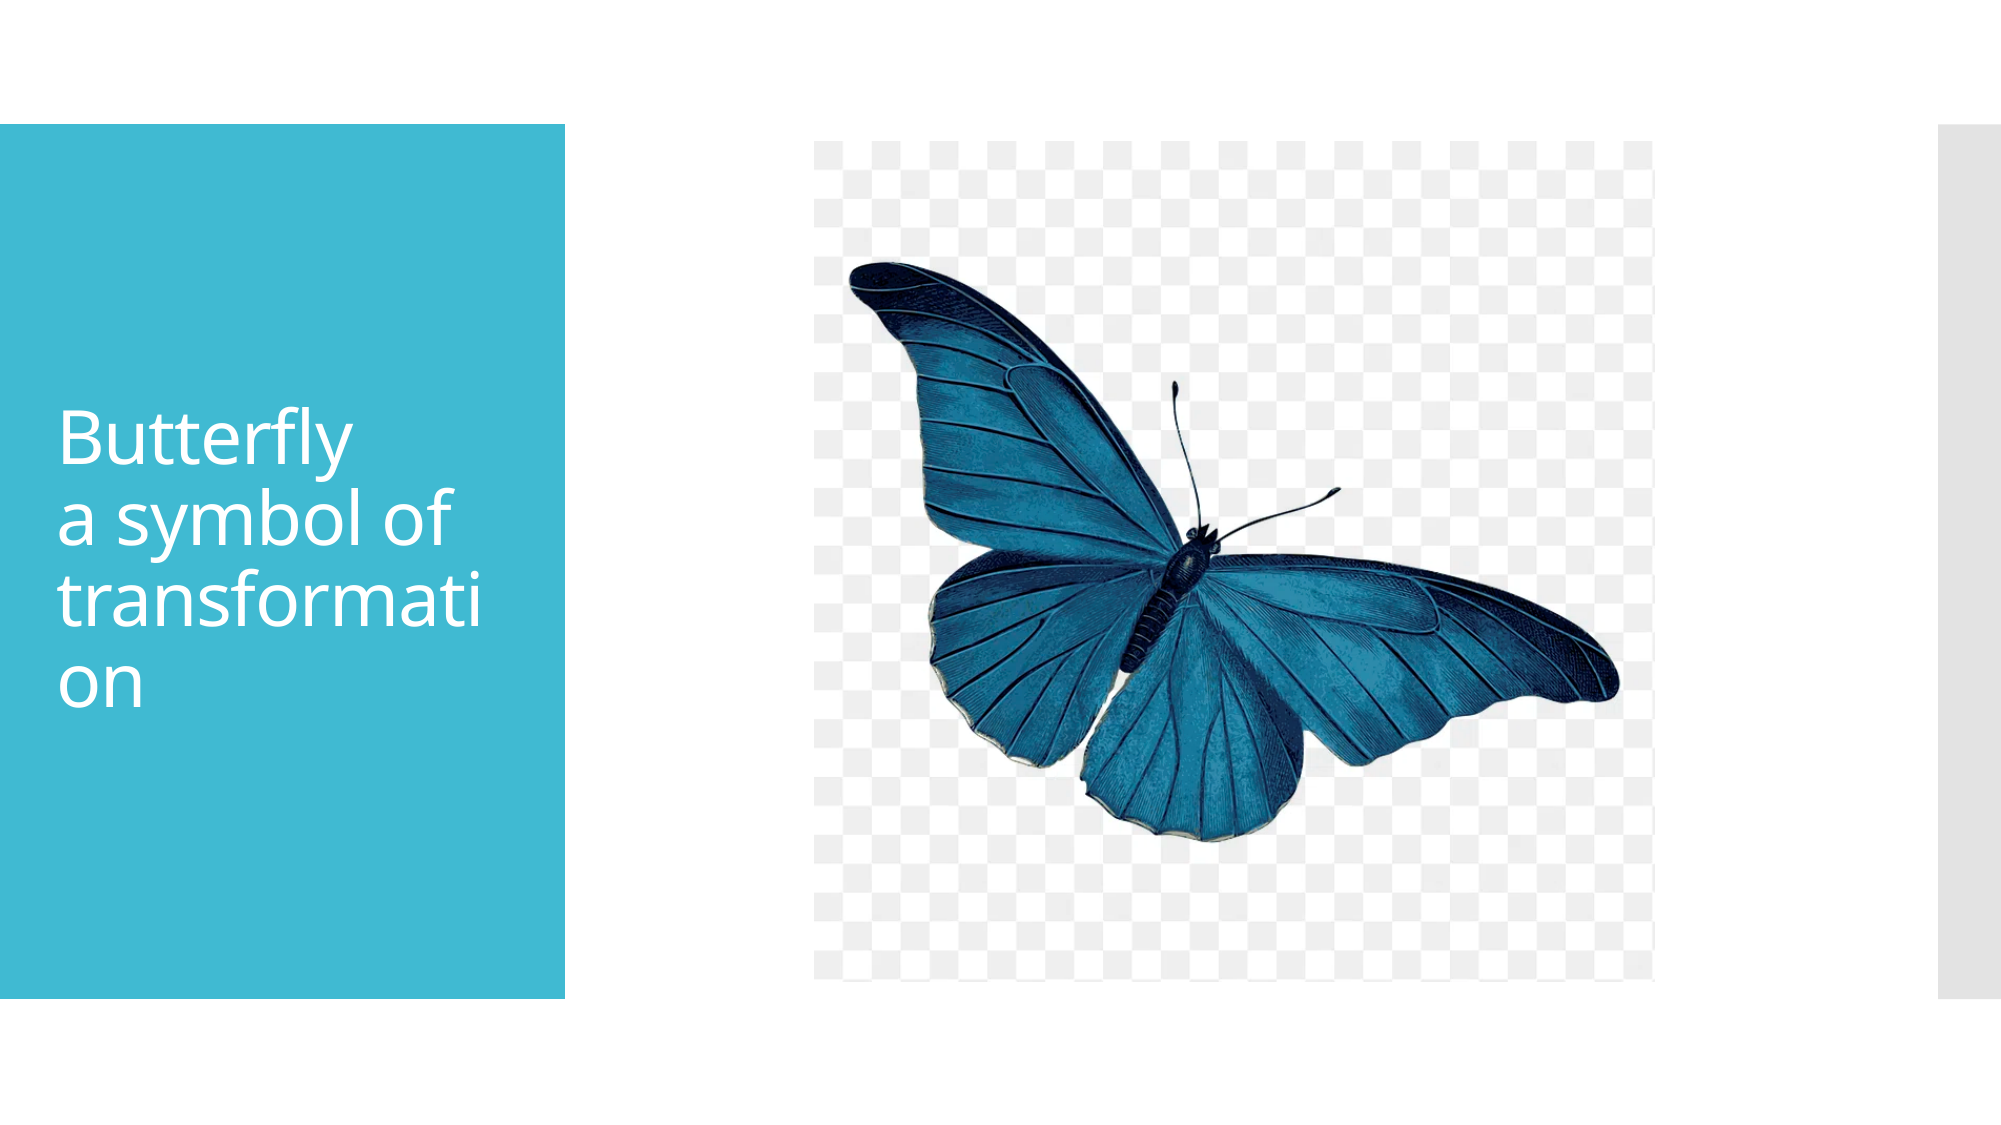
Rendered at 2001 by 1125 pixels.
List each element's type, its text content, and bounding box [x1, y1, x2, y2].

picture [814, 141, 1655, 982]
title Butterfly a symbol of transformation [41, 184, 526, 940]
